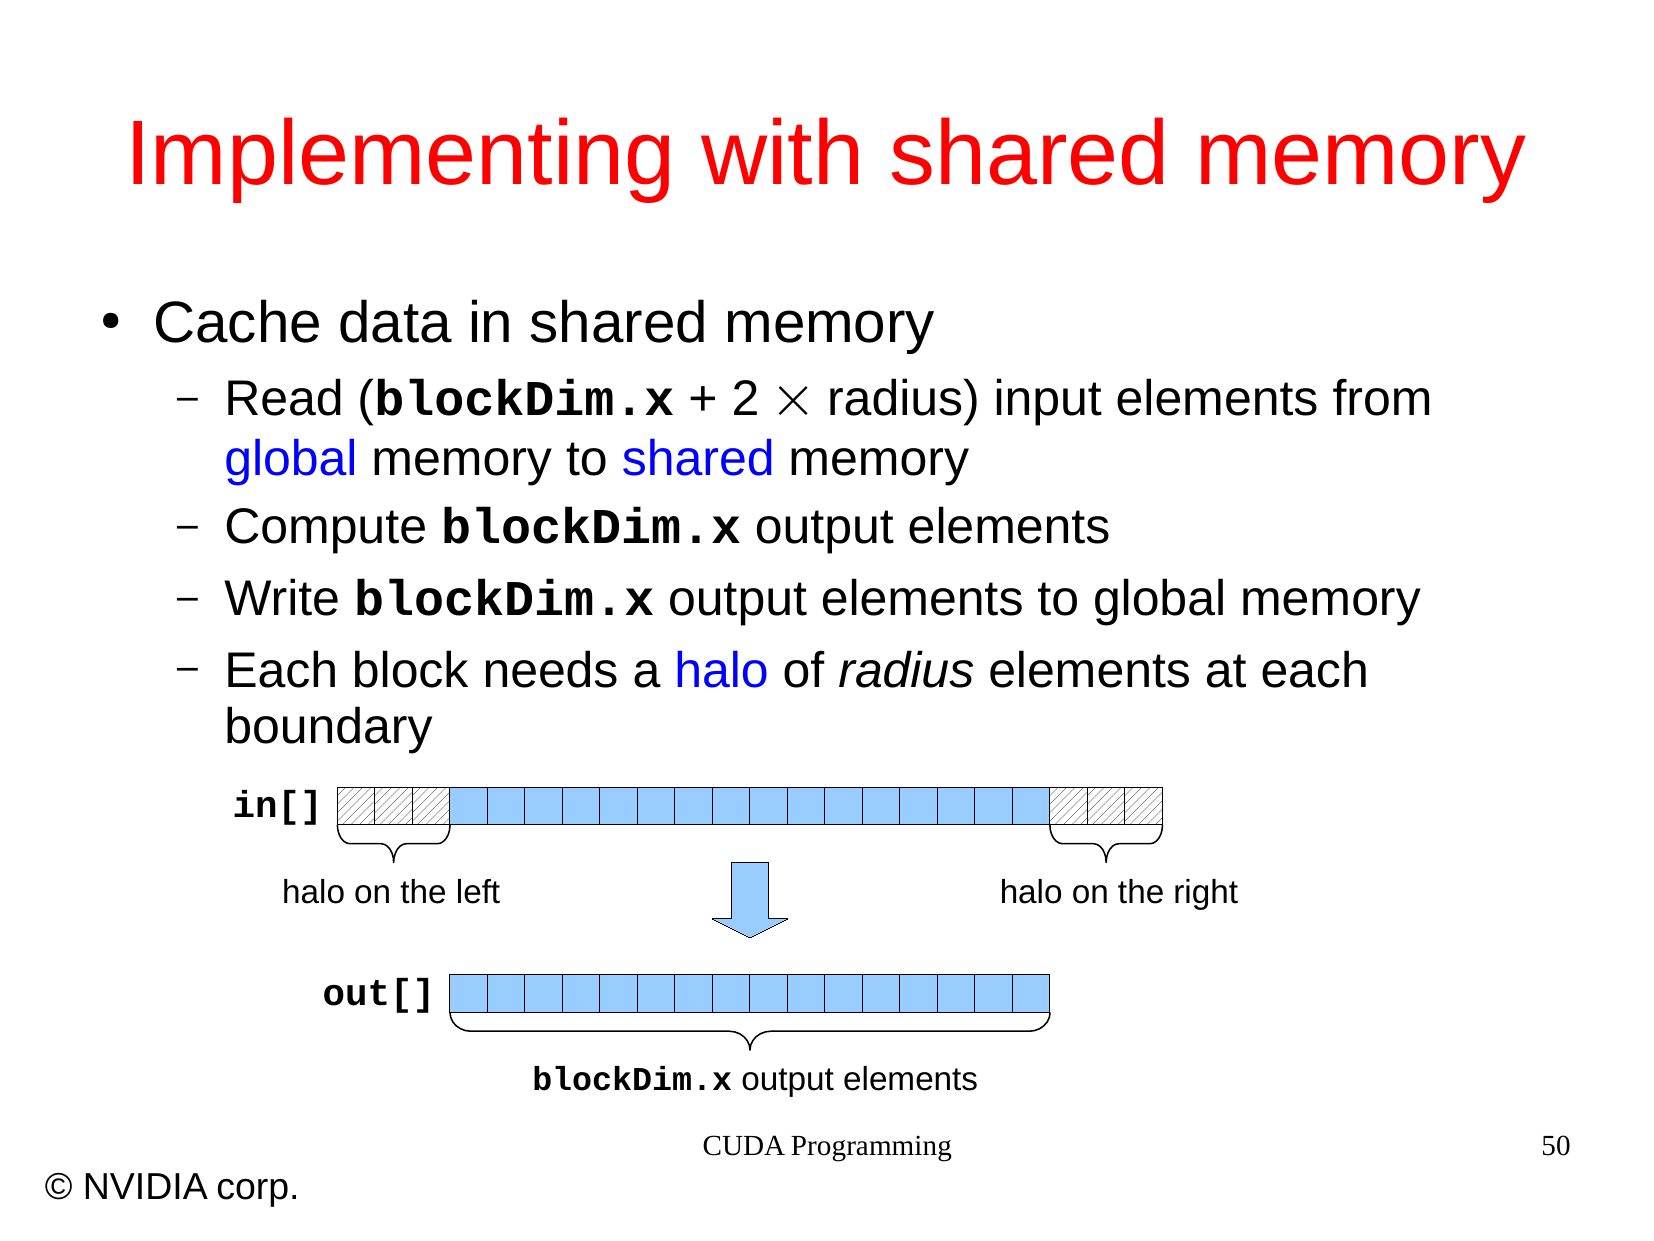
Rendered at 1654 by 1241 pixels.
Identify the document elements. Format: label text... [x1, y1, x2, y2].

text_box in[] [217, 779, 338, 837]
text_box [712, 862, 788, 938]
text_box out[] [307, 966, 451, 1025]
list Cache data in shared memory Read (blockDim.x + 2 ´ radius) input elements from global memory to shared memory Compute blockDim.x output elements Write blockDim.x output elements to global memory Each block needs a halo of radius elements at each boundary [82, 290, 1571, 1109]
text_box © NVIDIA corp. [30, 1158, 331, 1216]
text_box [338, 787, 1163, 825]
text_box halo on the right [984, 862, 1254, 918]
title Implementing with shared memory [82, 49, 1571, 257]
text_box [451, 974, 1050, 1013]
text_box halo on the left [267, 862, 516, 918]
text_box blockDim.x output elements [517, 1049, 994, 1105]
